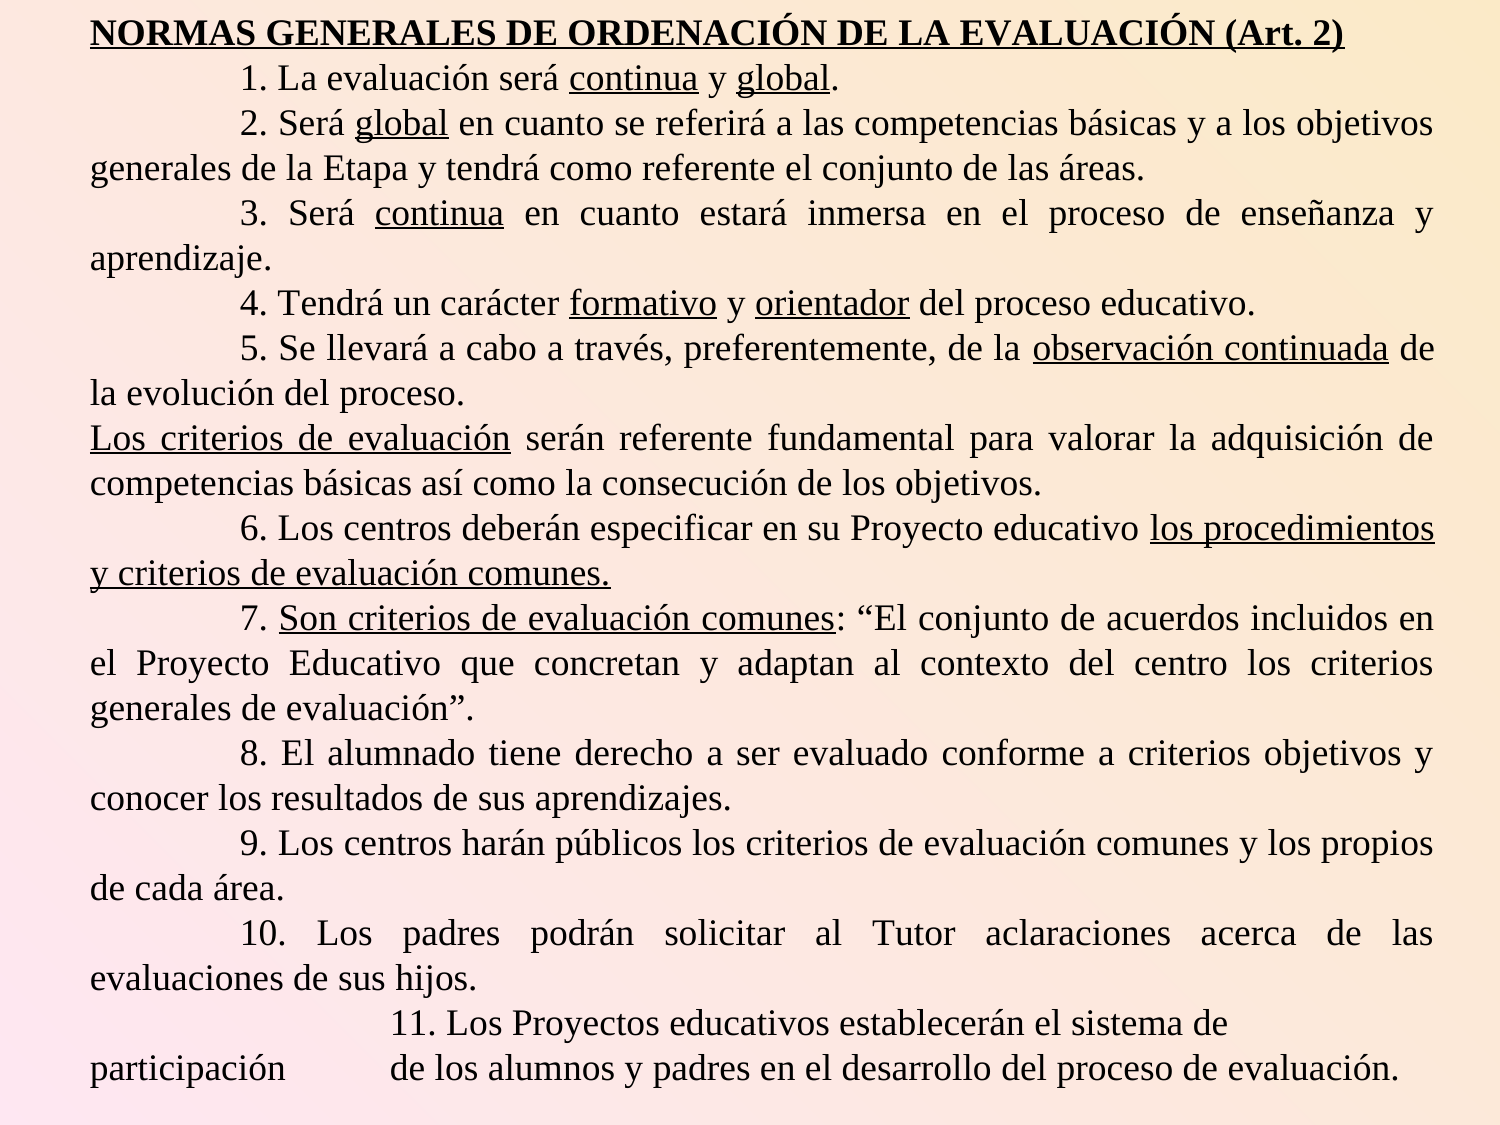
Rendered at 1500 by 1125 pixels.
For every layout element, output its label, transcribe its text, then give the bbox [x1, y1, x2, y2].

text_box NORMAS GENERALES DE ORDENACIÓN DE LA EVALUACIÓN (Art. 2) 1. La evaluación será continua y global. 2. Será global en cuanto se referirá a las competencias básicas y a los objetivos generales de la Etapa y tendrá como referente el conjunto de las áreas. 3. Será continua en cuanto estará inmersa en el proceso de enseñanza y aprendizaje. 4. Tendrá un carácter formativo y orientador del proceso educativo. 5. Se llevará a cabo a través, preferentemente, de la observación continuada de la evolución del proceso. Los criterios de evaluación serán referente fundamental para valorar la adquisición de competencias básicas así como la consecución de los objetivos. 6. Los centros deberán especificar en su Proyecto educativo los procedimientos y criterios de evaluación comunes. 7. Son criterios de evaluación comunes: “El conjunto de acuerdos incluidos en el Proyecto Educativo que concretan y adaptan al contexto del centro los criterios generales de evaluación”. 8. El alumnado tiene derecho a ser evaluado conforme a criterios objetivos y conocer los resultados de sus aprendizajes. 9. Los centros harán públicos los criterios de evaluación comunes y los propios de cada área. 10. Los padres podrán solicitar al Tutor aclaraciones acerca de las evaluaciones de sus hijos. 11. Los Proyectos educativos establecerán el sistema de participación de los alumnos y padres en el desarrollo del proceso de evaluación. [74, 0, 1450, 1096]
